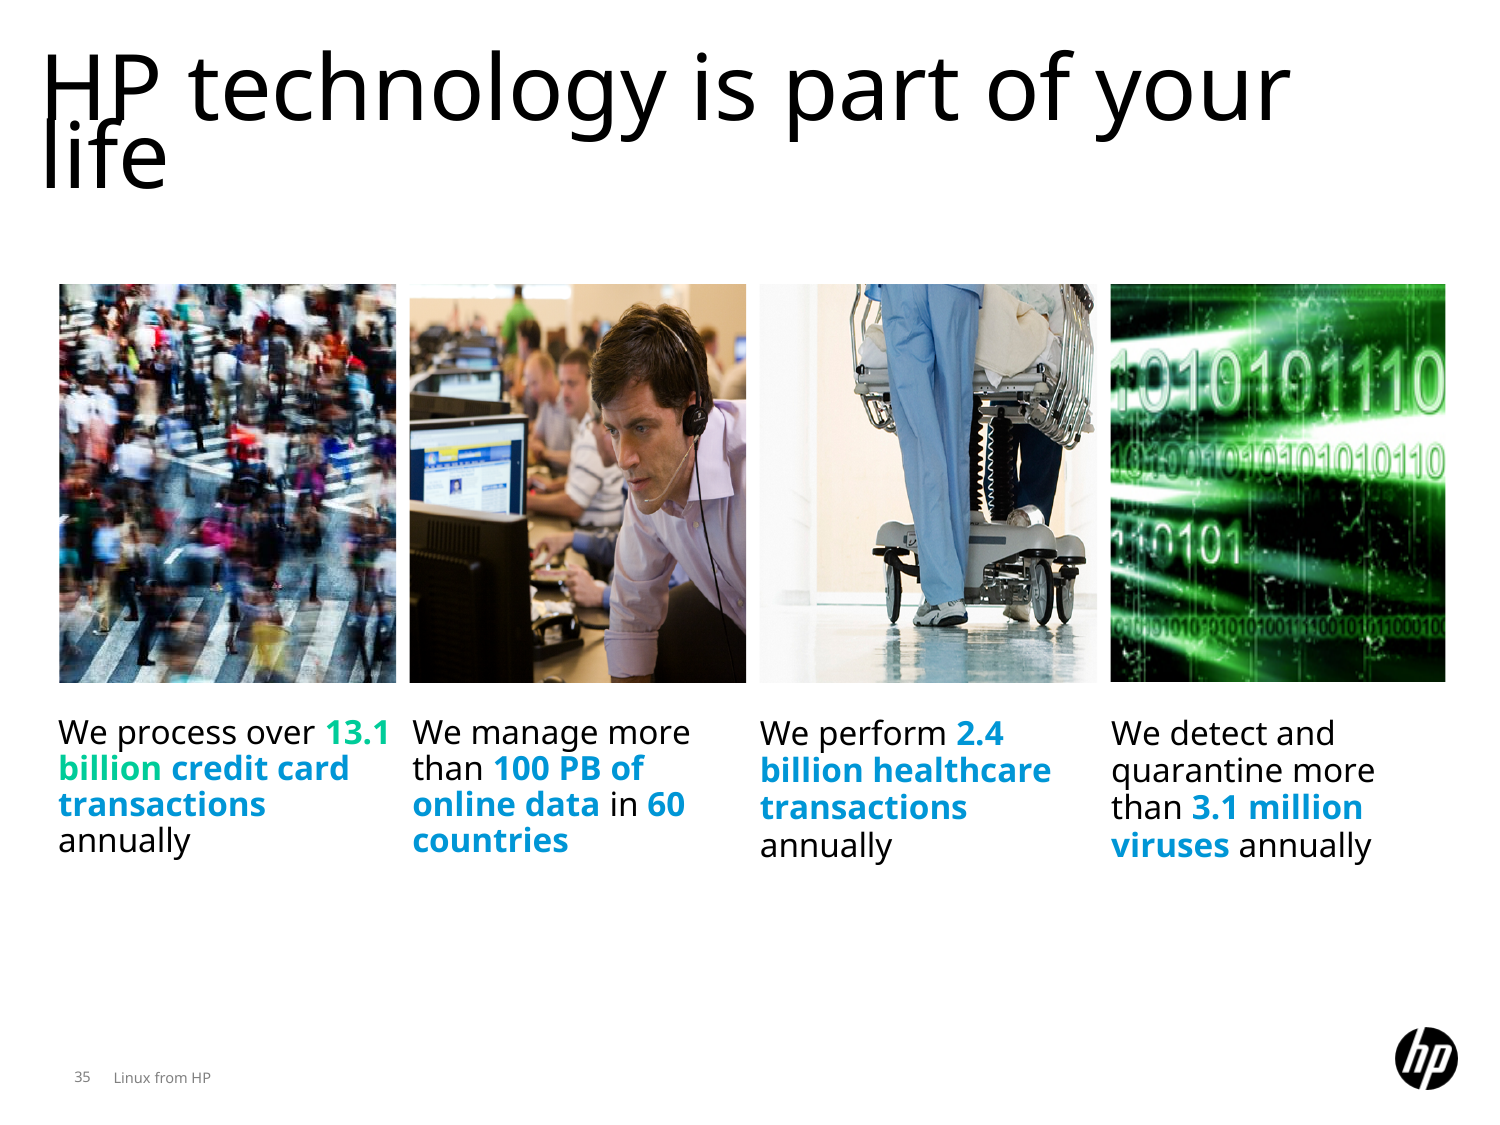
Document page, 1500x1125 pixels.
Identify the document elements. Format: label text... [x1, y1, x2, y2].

text_box We detect and quarantine more than 3.1 million viruses annually [1096, 716, 1449, 873]
picture [59, 284, 397, 683]
text_box We perform 2.4 billion healthcare transactions annually [744, 716, 1096, 873]
picture [1110, 284, 1446, 683]
text_box We process over 13.1 billion credit card transactions annually [43, 716, 410, 868]
picture [409, 284, 747, 683]
text_box We manage more than 100 PB of online data in 60 countries [410, 716, 711, 868]
picture [1393, 1025, 1460, 1092]
title HP technology is part of your life [24, 62, 1413, 153]
picture [759, 284, 1098, 683]
